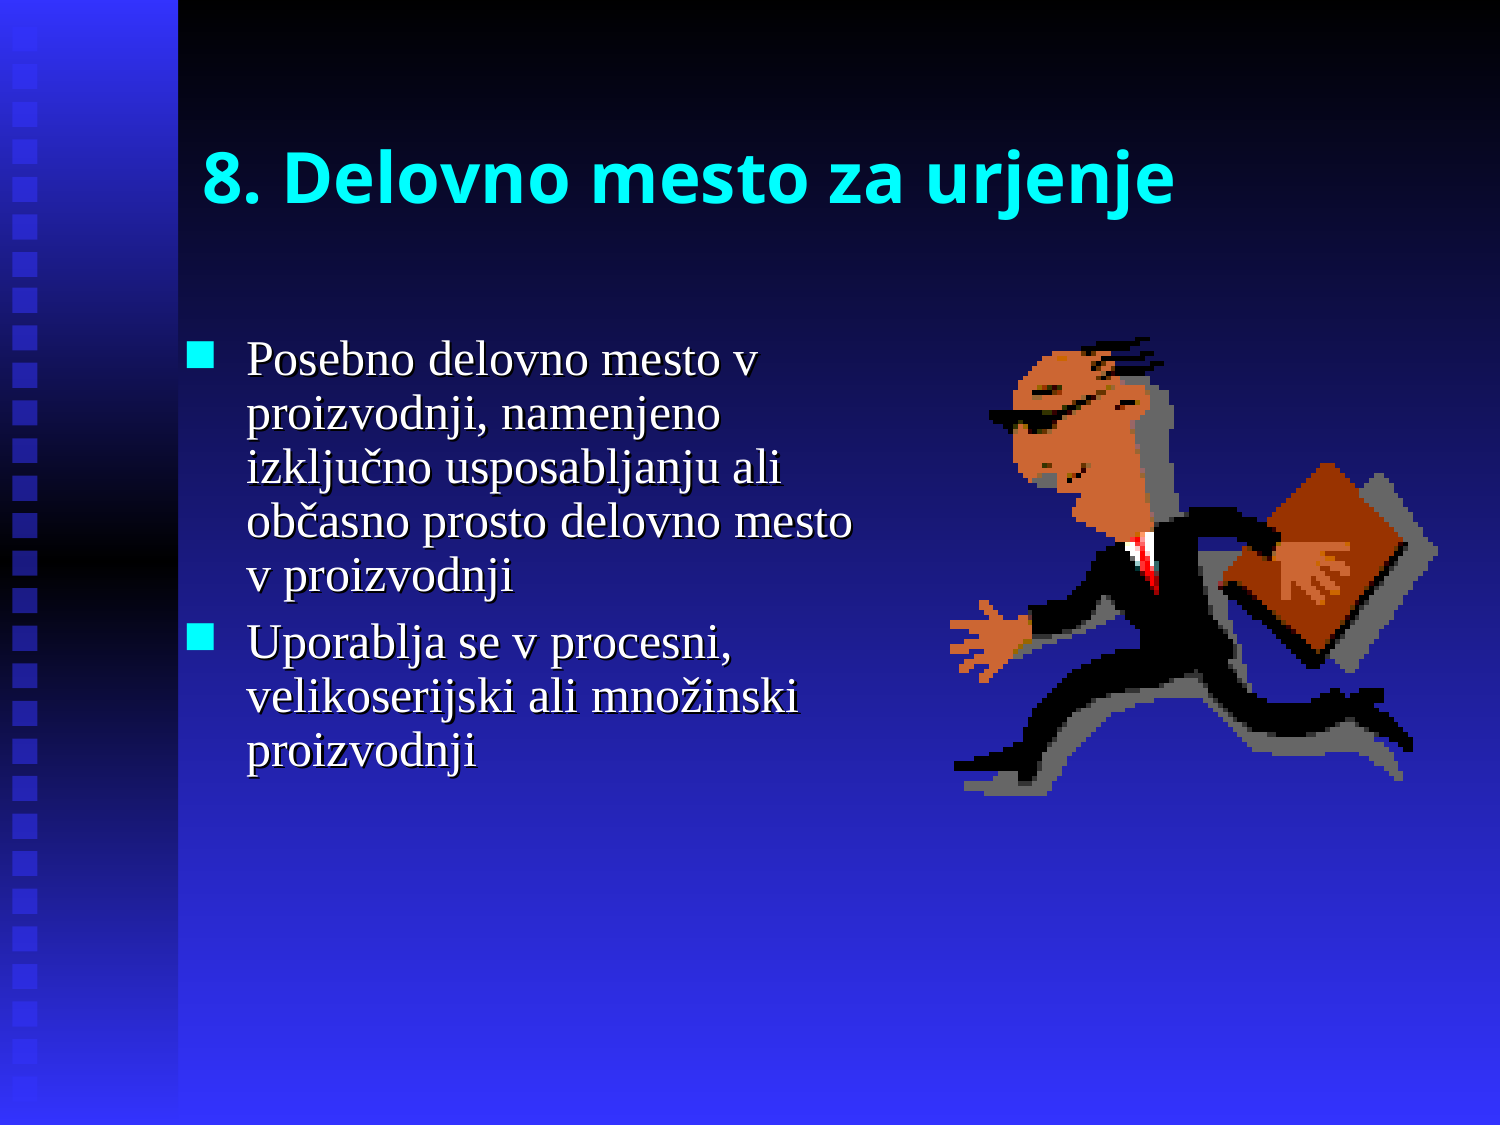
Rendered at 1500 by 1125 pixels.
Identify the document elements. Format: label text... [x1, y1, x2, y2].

list Posebno delovno mesto v proizvodnji, namenjeno izključno usposabljanju ali občasno prosto delovno mesto v proizvodnji Uporablja se v procesni, velikoserijski ali množinski proizvodnji [174, 324, 876, 851]
picture [950, 337, 1438, 796]
title 8. Delovno mesto za urjenje [187, 99, 1425, 251]
